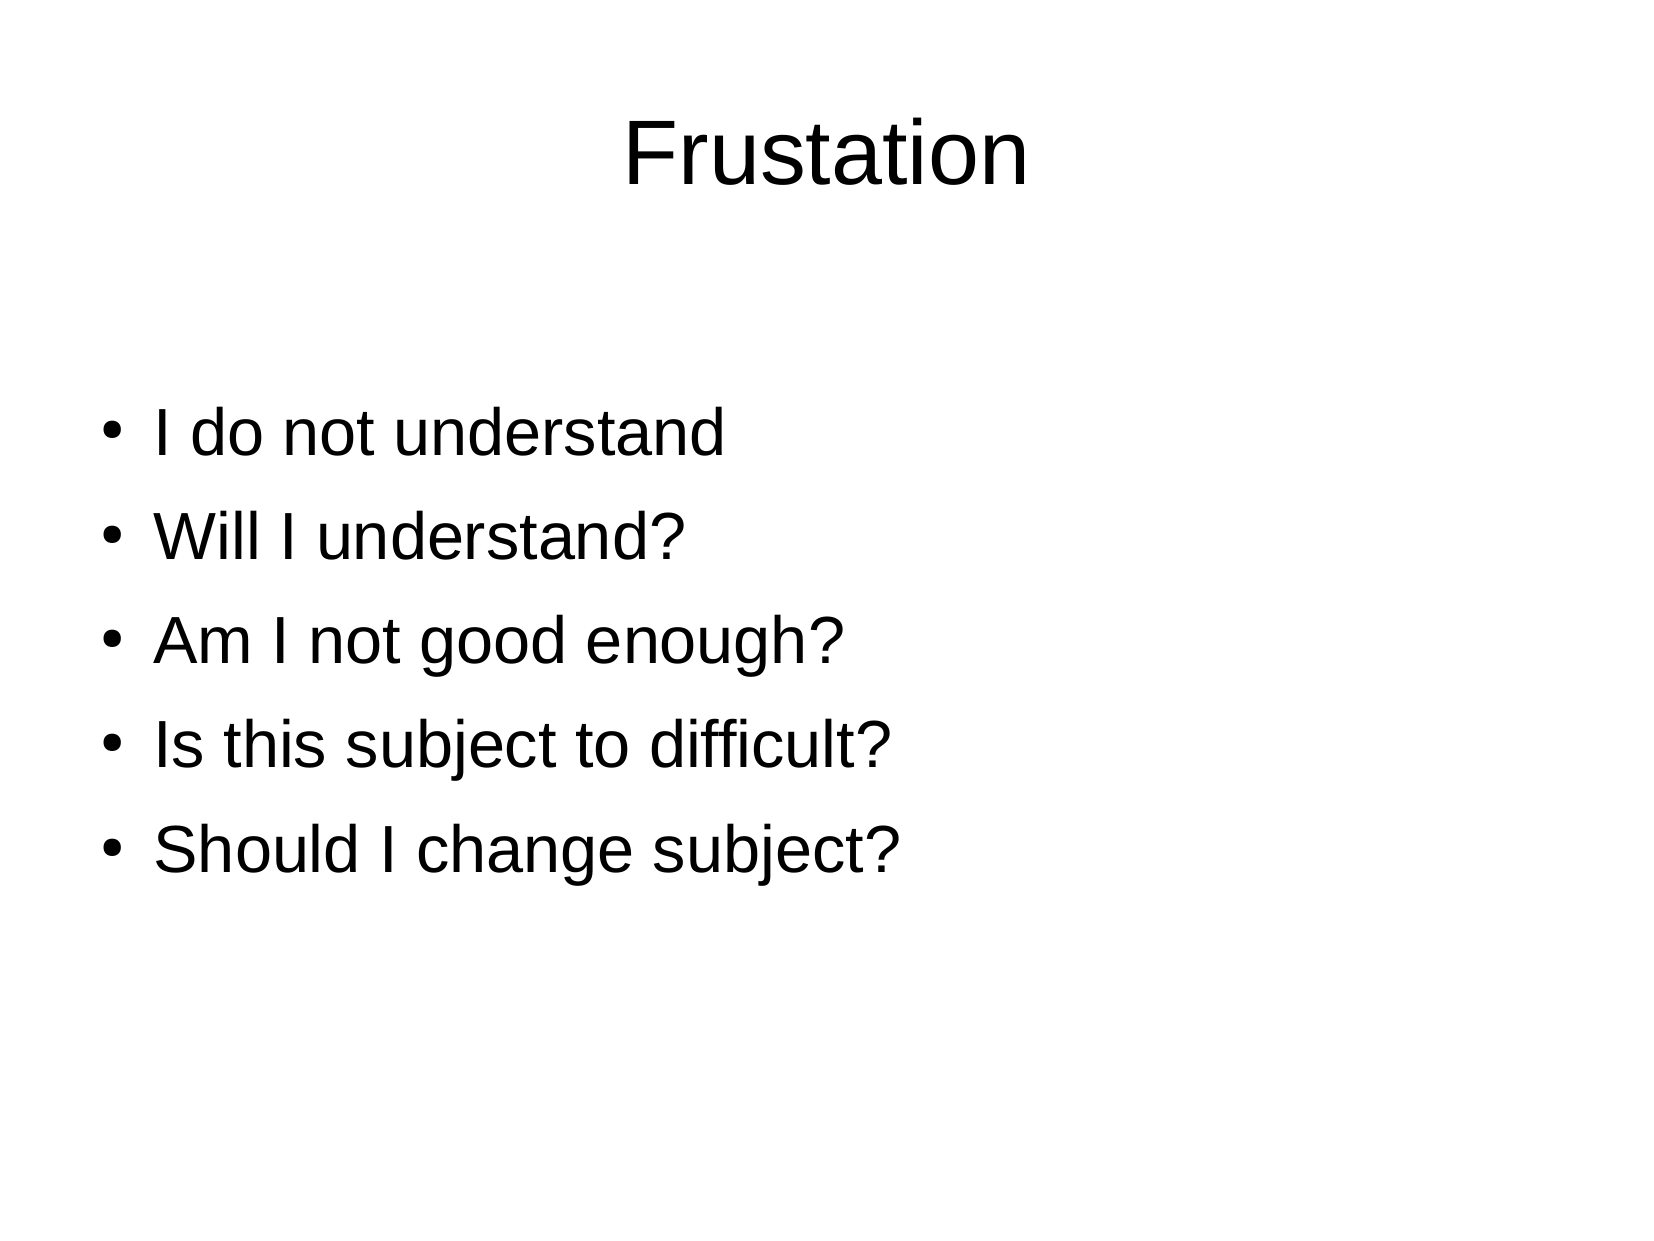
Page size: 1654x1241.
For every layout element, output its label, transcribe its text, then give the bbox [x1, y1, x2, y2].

title Frustation [82, 49, 1571, 257]
list I do not understand Will I understand? Am I not good enough? Is this subject to difficult? Should I change subject? [82, 290, 1571, 1010]
